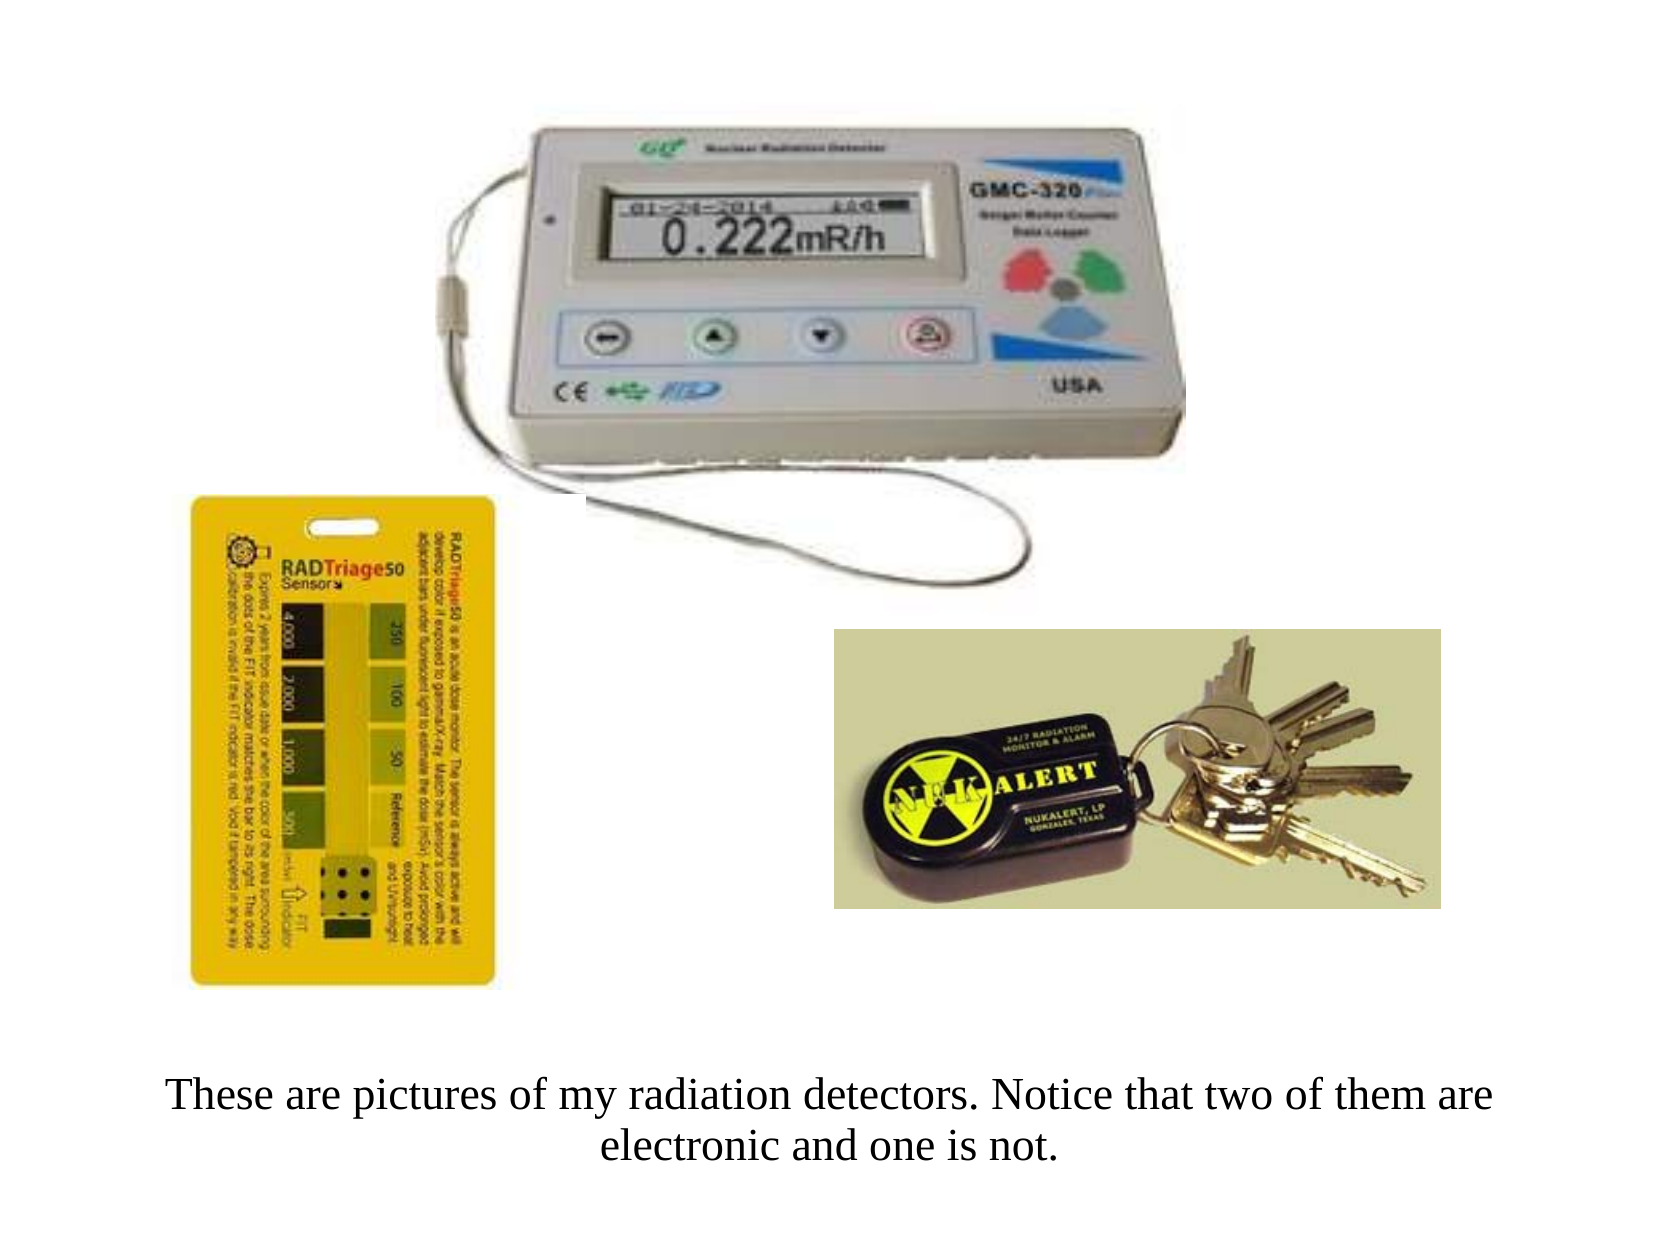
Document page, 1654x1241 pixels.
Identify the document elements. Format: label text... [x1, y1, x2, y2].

picture [90, 14, 1441, 991]
text_box These are pictures of my radiation detectors. Notice that two of them are electronic and one is not. [79, 1061, 1580, 1184]
